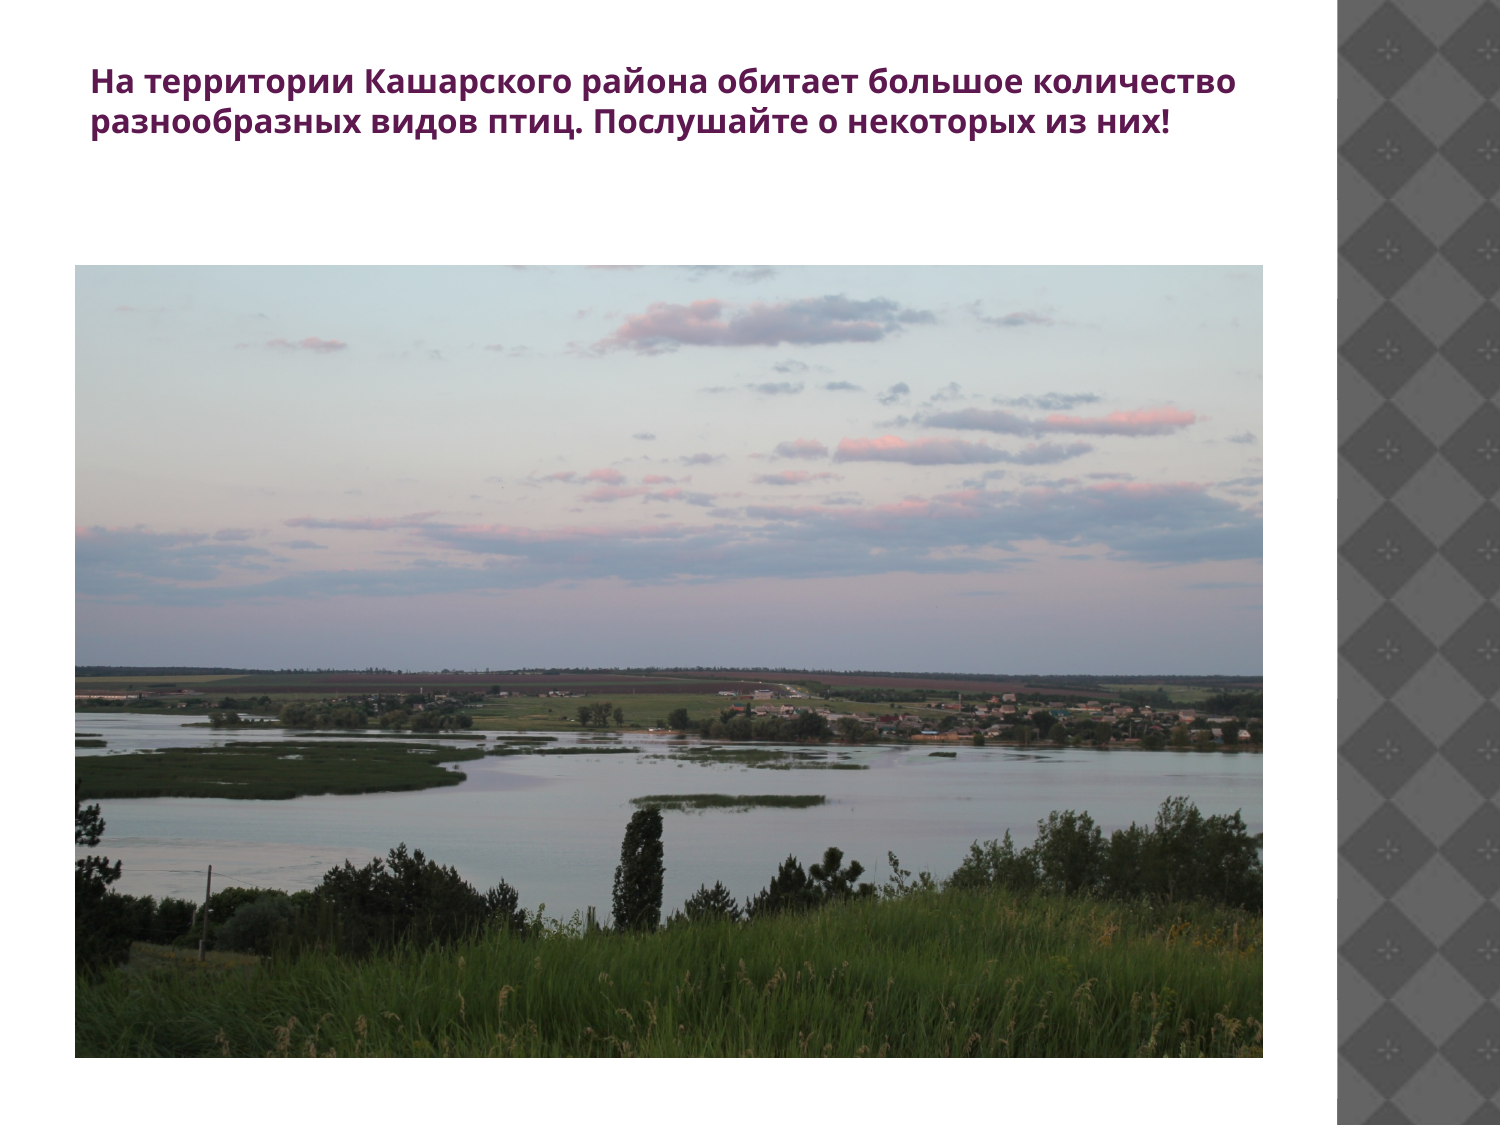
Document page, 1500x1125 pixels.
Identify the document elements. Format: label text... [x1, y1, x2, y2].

text_box На территории Кашарского района обитает большое количество разнообразных видов птиц. Послушайте о некоторых из них! [75, 52, 1263, 240]
picture [75, 265, 1263, 1058]
picture [1337, 0, 1500, 1125]
